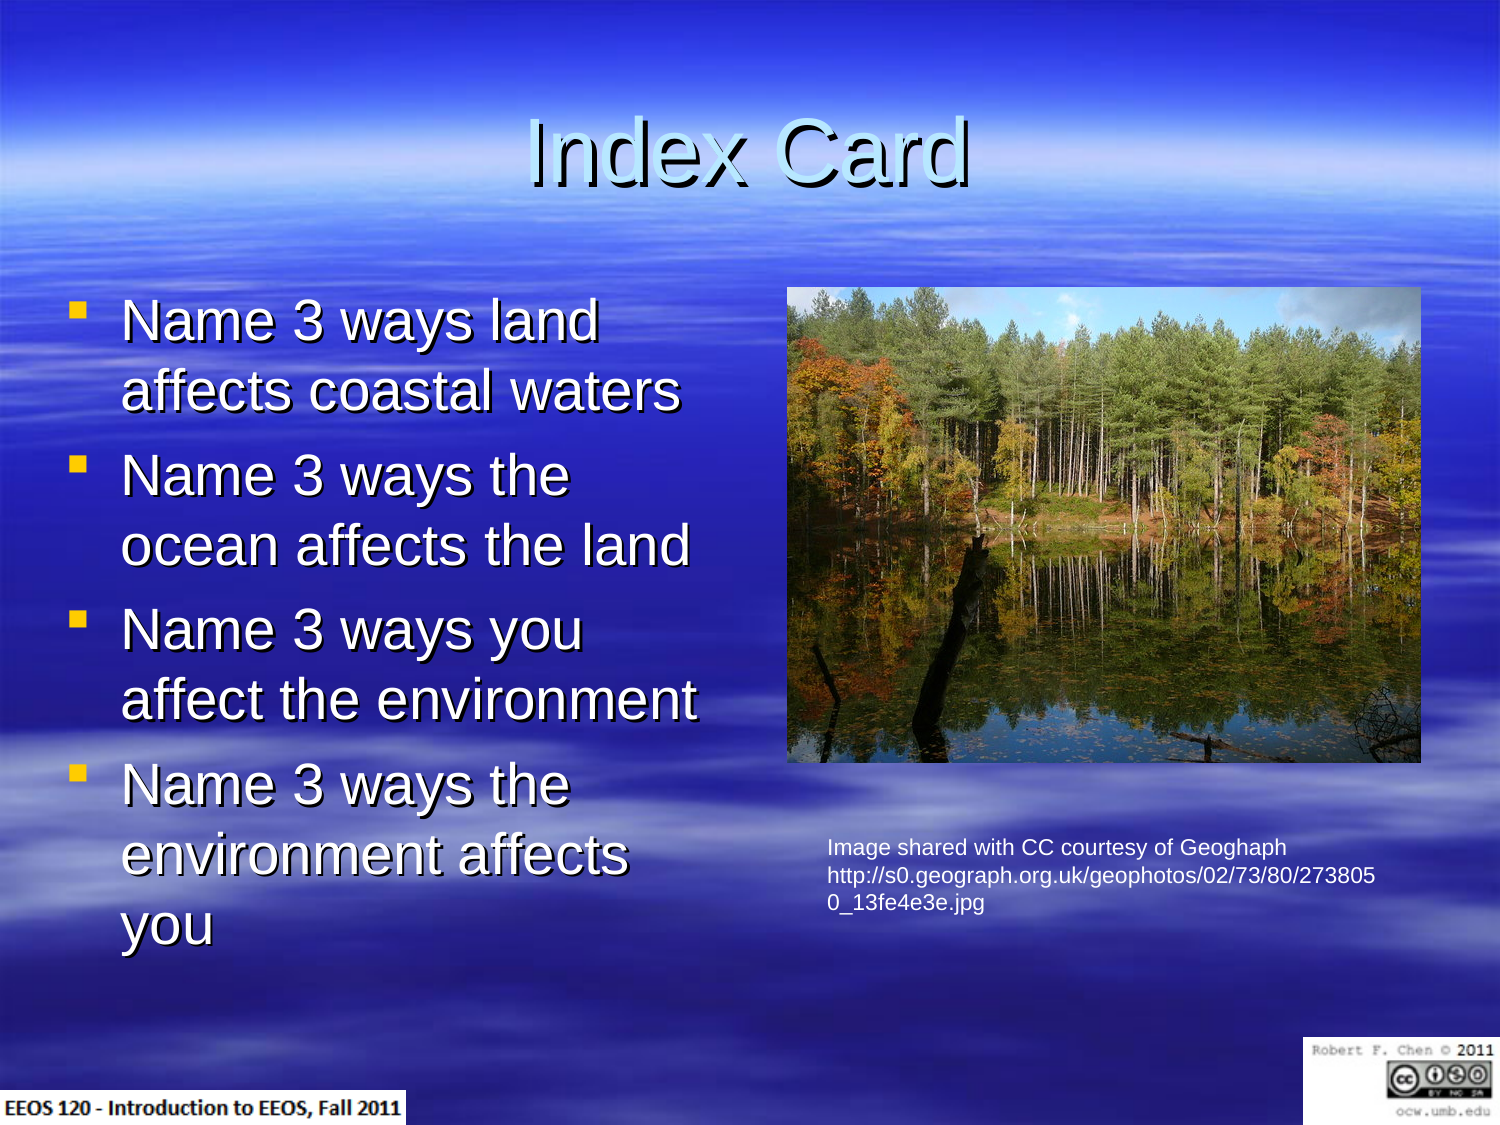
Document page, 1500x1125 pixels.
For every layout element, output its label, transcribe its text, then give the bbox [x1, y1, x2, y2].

text_box Image shared with CC courtesy of Geoghaph http://s0.geograph.org.uk/geophotos/02/73/80/2738050_13fe4e3e.jpg [812, 825, 1401, 923]
list Name 3 ways land affects coastal waters Name 3 ways the ocean affects the land Name 3 ways you affect the environment Name 3 ways the environment affects you [49, 274, 738, 1001]
picture [0, 0, 1500, 1125]
list [762, 274, 1451, 1001]
title Index Card [49, 37, 1446, 255]
